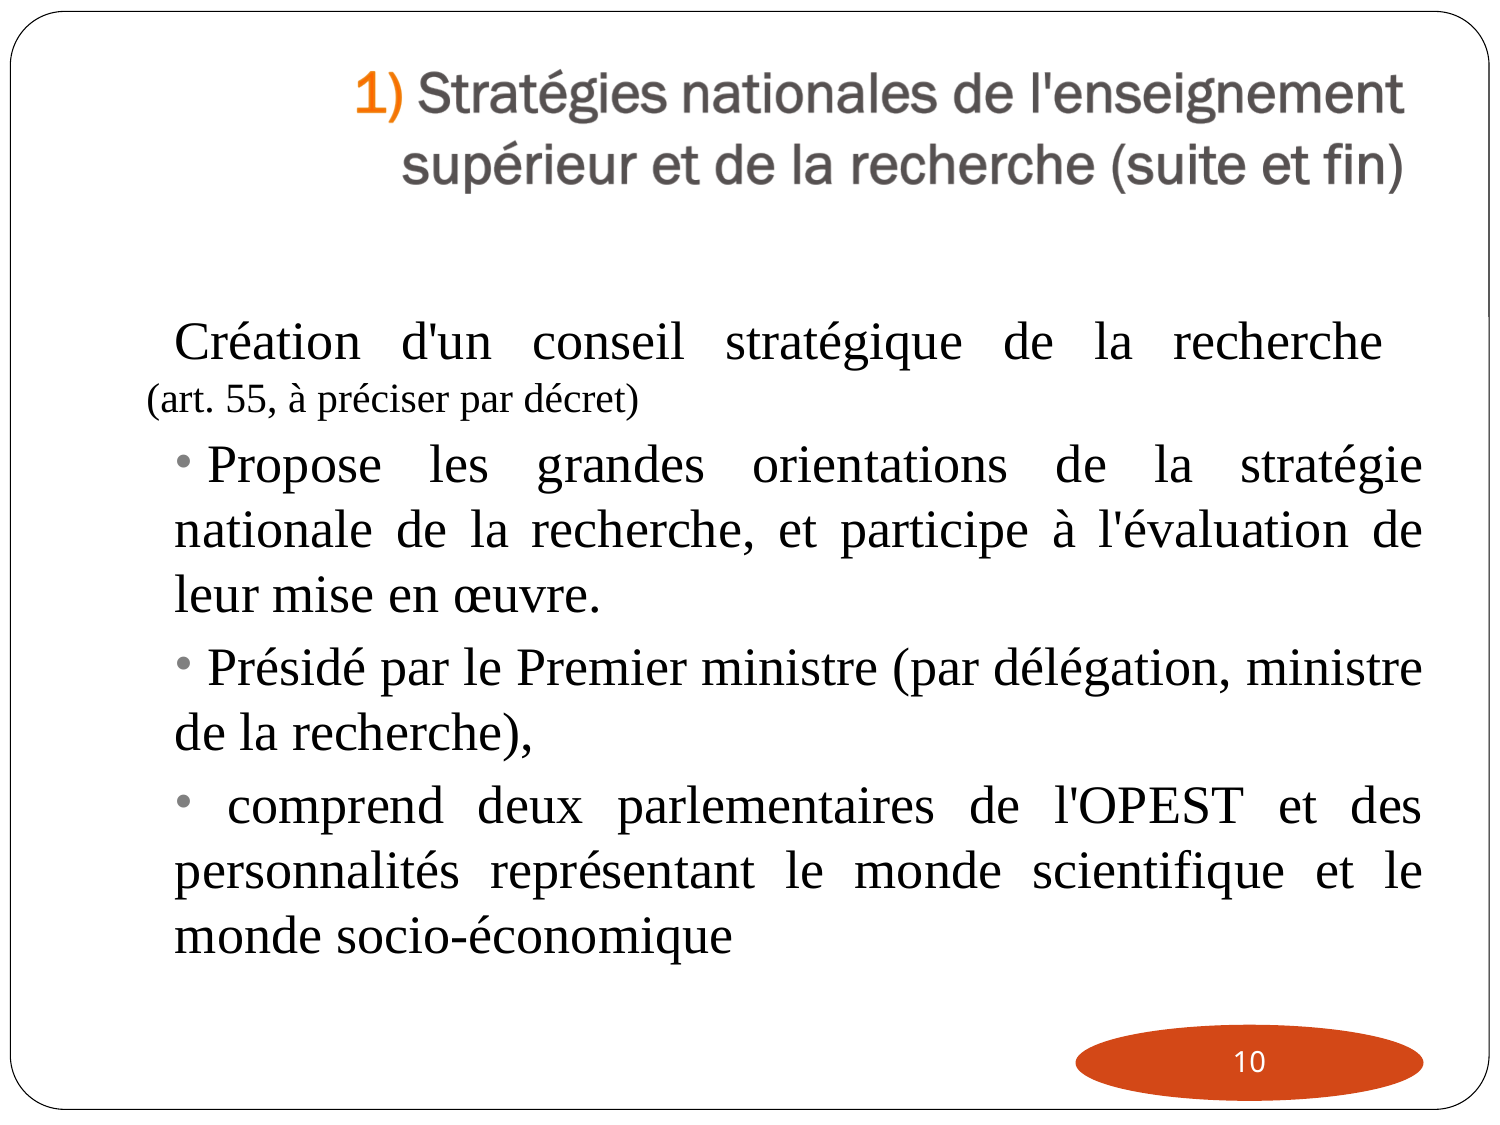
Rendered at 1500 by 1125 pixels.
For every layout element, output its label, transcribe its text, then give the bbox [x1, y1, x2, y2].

text_box  Création d'un conseil stratégique de la recherche (art. 55, à préciser par décret) Propose les grandes orientations de la stratégie nationale de la recherche, et participe à l'évaluation de leur mise en œuvre. Présidé par le Premier ministre (par délégation, ministre de la recherche), comprend deux parlementaires de l'OPEST et des personnalités représentant le monde scientifique et le monde socio-économique [24, 162, 1426, 1103]
picture [186, 48, 1419, 162]
